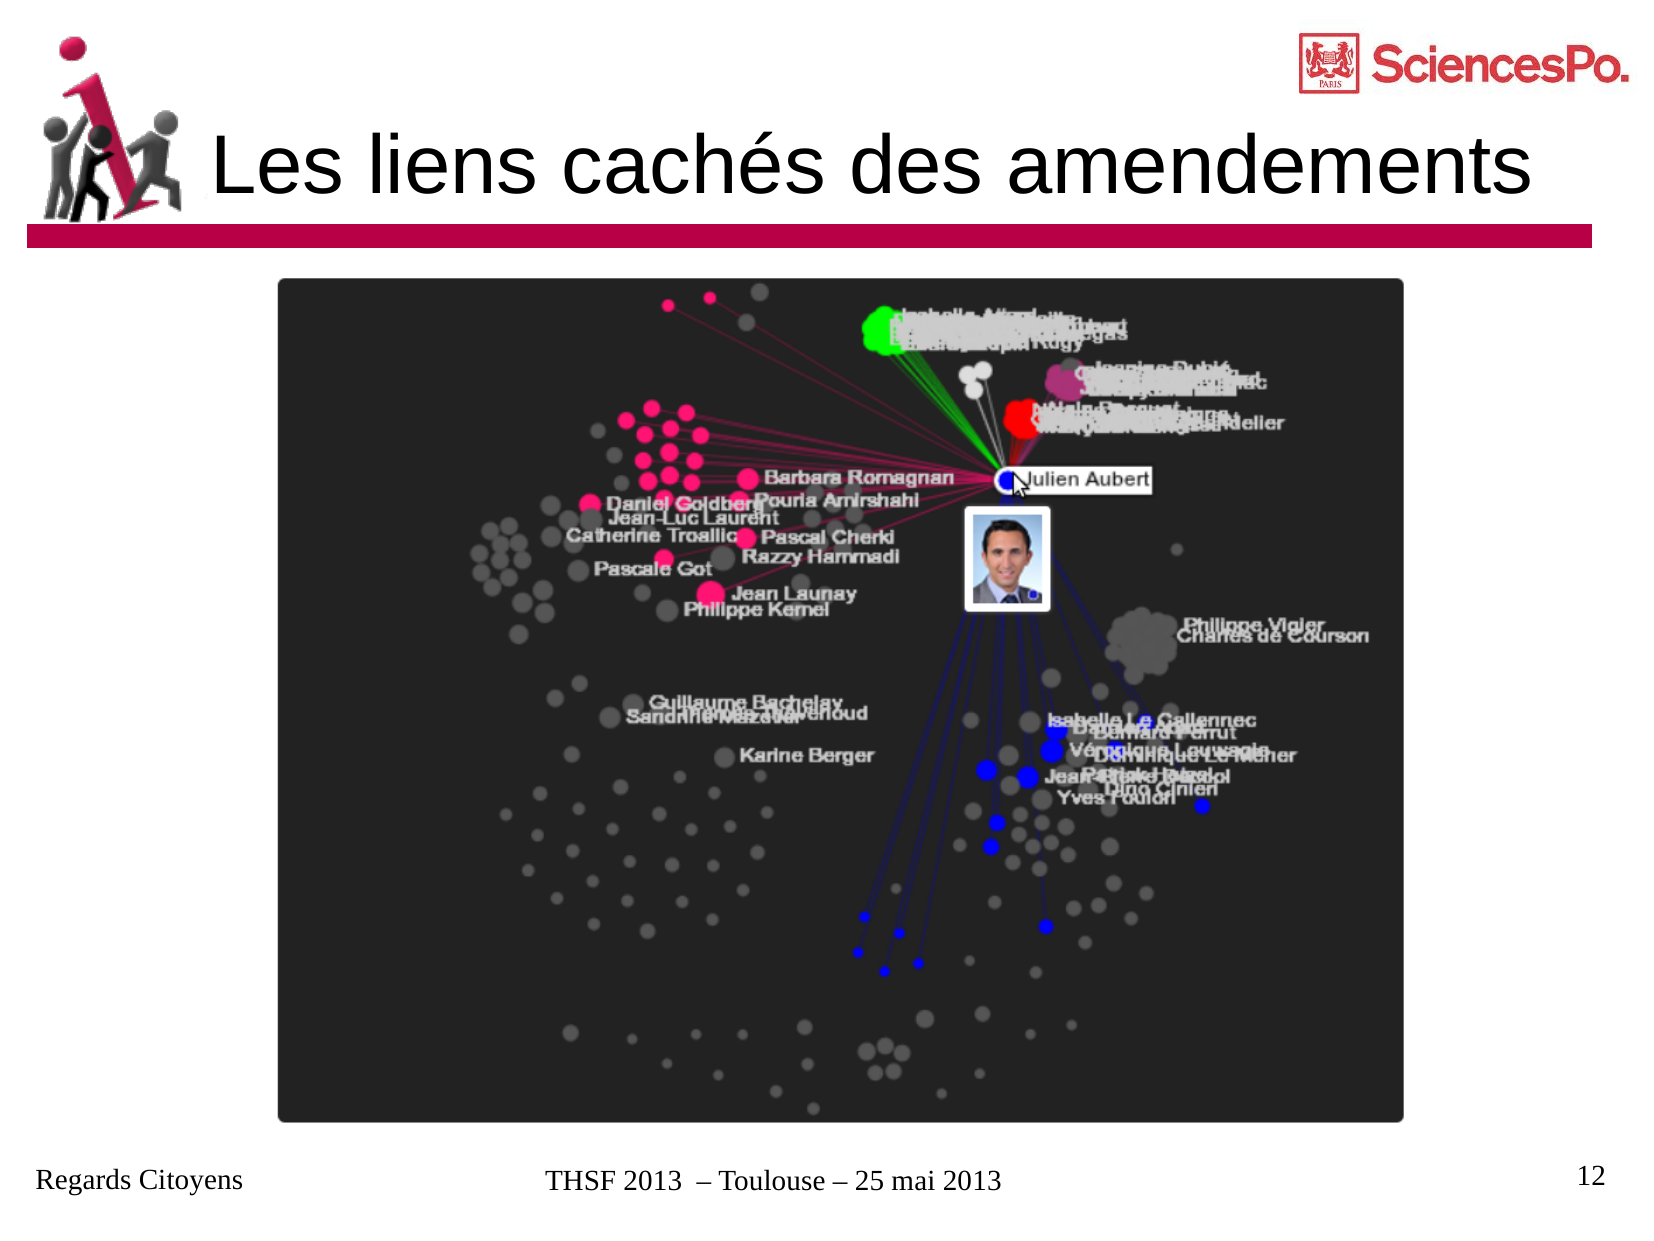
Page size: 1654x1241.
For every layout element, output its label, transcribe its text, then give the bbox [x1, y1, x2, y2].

picture [27, 31, 208, 224]
picture [264, 270, 1418, 1134]
picture [1299, 5, 1654, 125]
title Les liens cachés des amendements [210, 68, 1599, 261]
